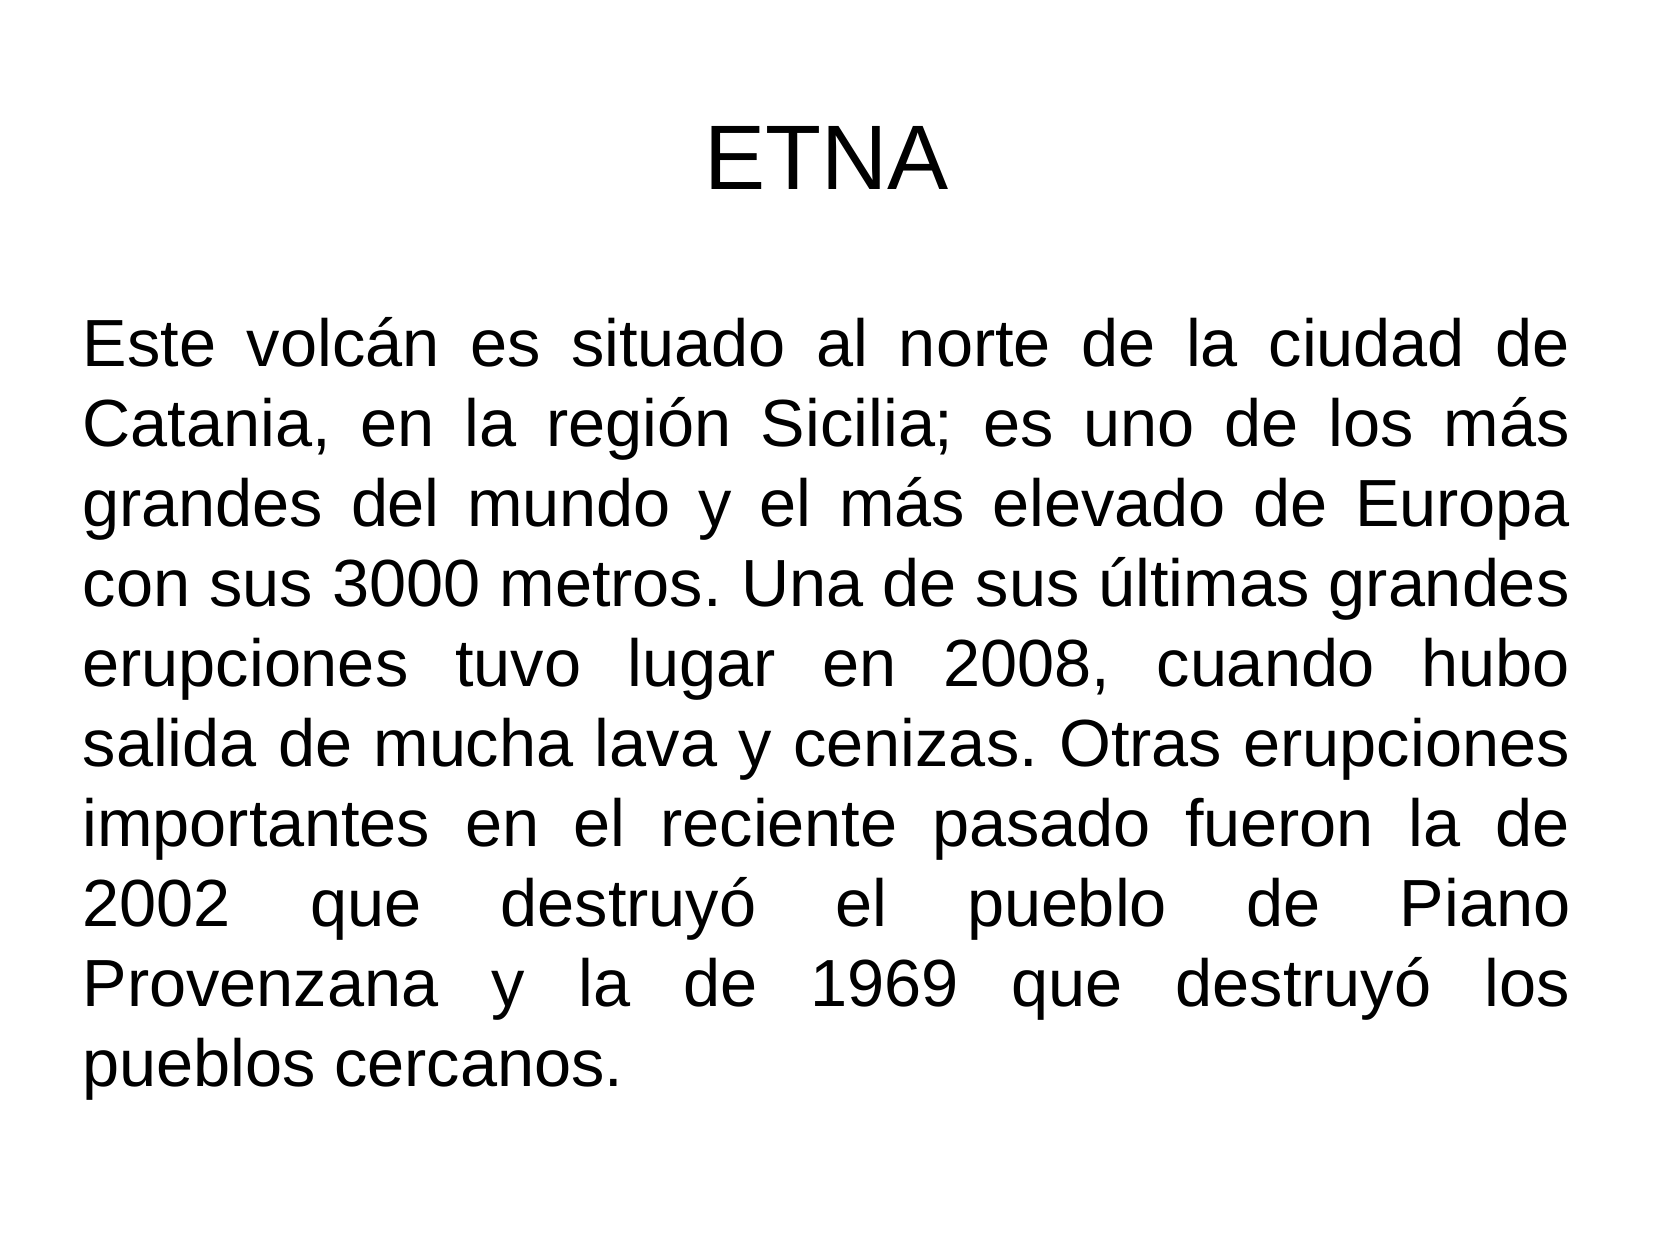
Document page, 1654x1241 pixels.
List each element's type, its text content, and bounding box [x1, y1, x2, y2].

subtitle Este volcán es situado al norte de la ciudad de Catania, en la región Sicilia; es uno de los más grandes del mundo y el más elevado de Europa con sus 3000 metros. Una de sus últimas grandes erupciones tuvo lugar en 2008, cuando hubo salida de mucha lava y cenizas. Otras erupciones importantes en el reciente pasado fueron la de 2002 que destruyó el pueblo de Piano Provenzana y la de 1969 que destruyó los pueblos cercanos. [82, 297, 1571, 1102]
title ETNA [82, 56, 1571, 250]
